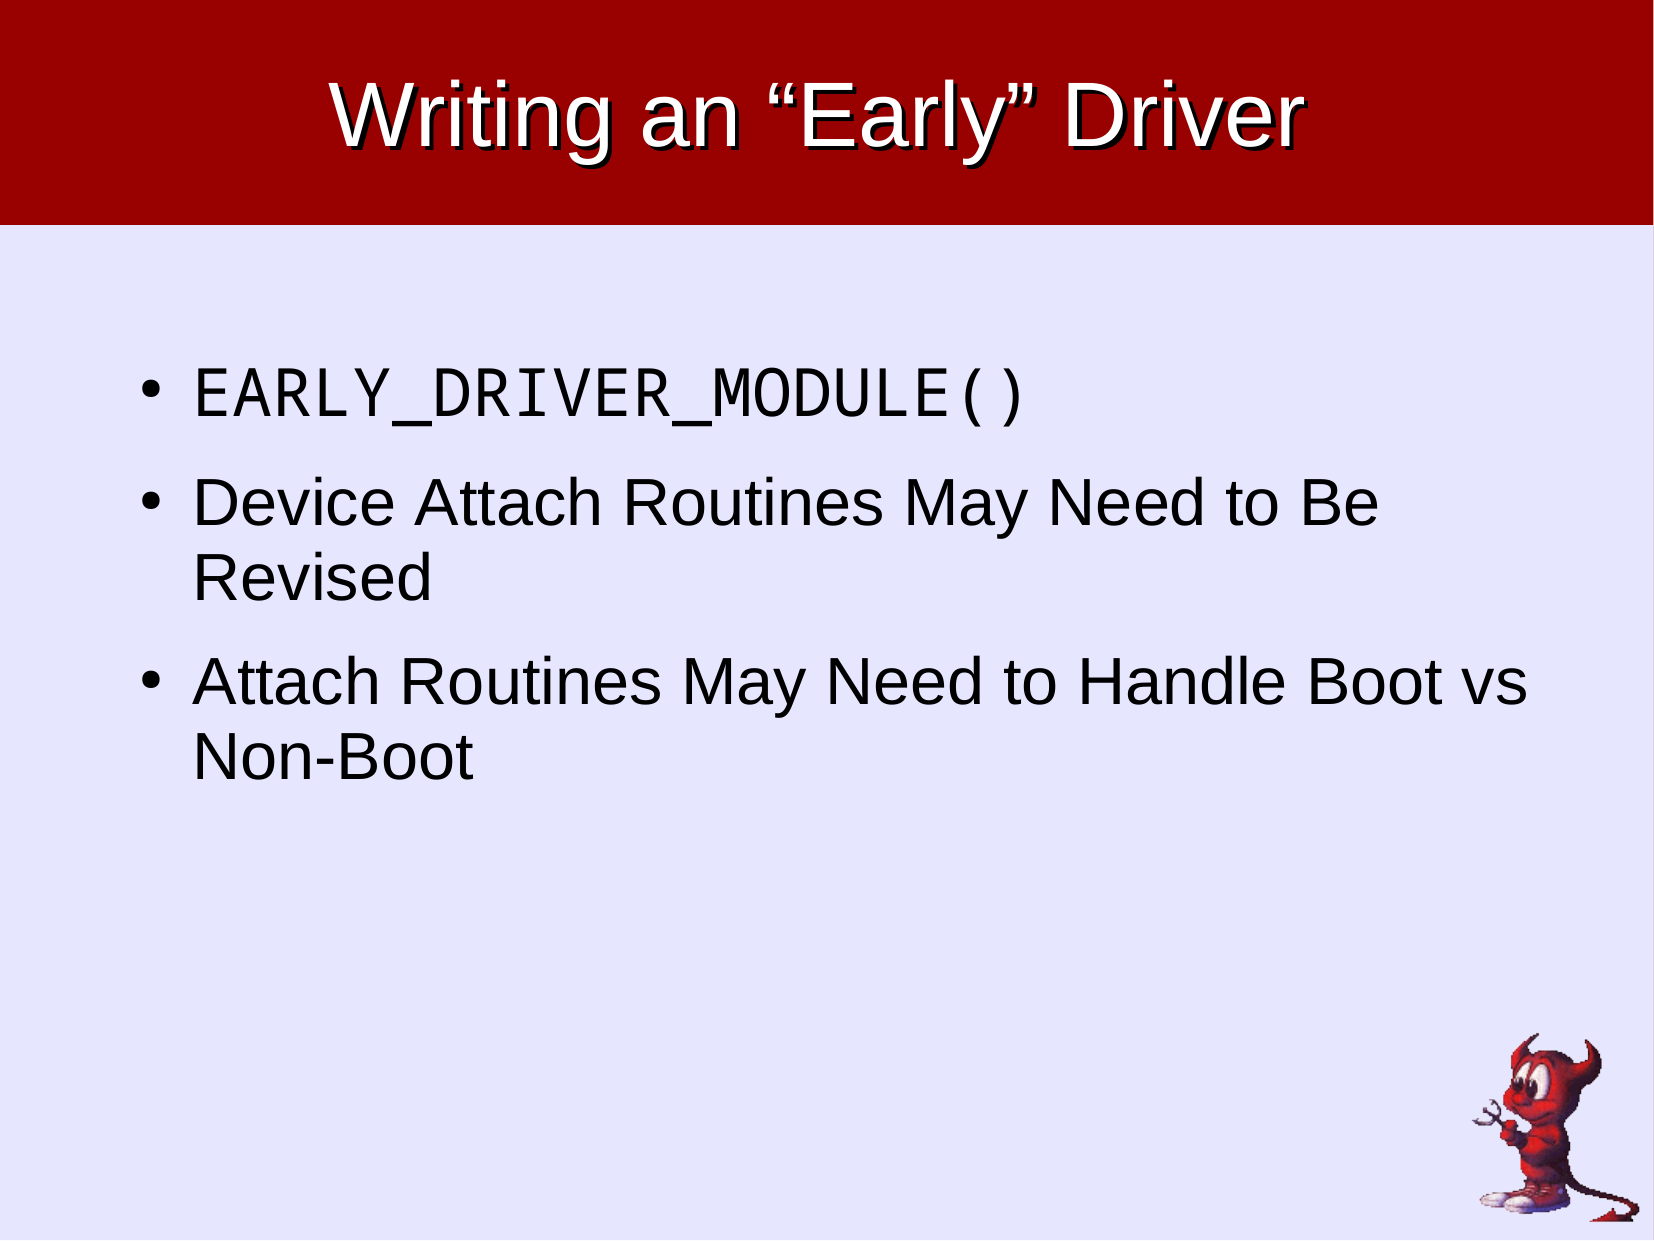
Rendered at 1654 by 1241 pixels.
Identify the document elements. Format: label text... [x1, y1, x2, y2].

title Writing an “Early” Driver [112, 11, 1525, 219]
list EARLY_DRIVER_MODULE() Device Attach Routines May Need to Be Revised Attach Routines May Need to Handle Boot vs Non-Boot [121, 344, 1534, 1127]
picture [1464, 1030, 1643, 1227]
